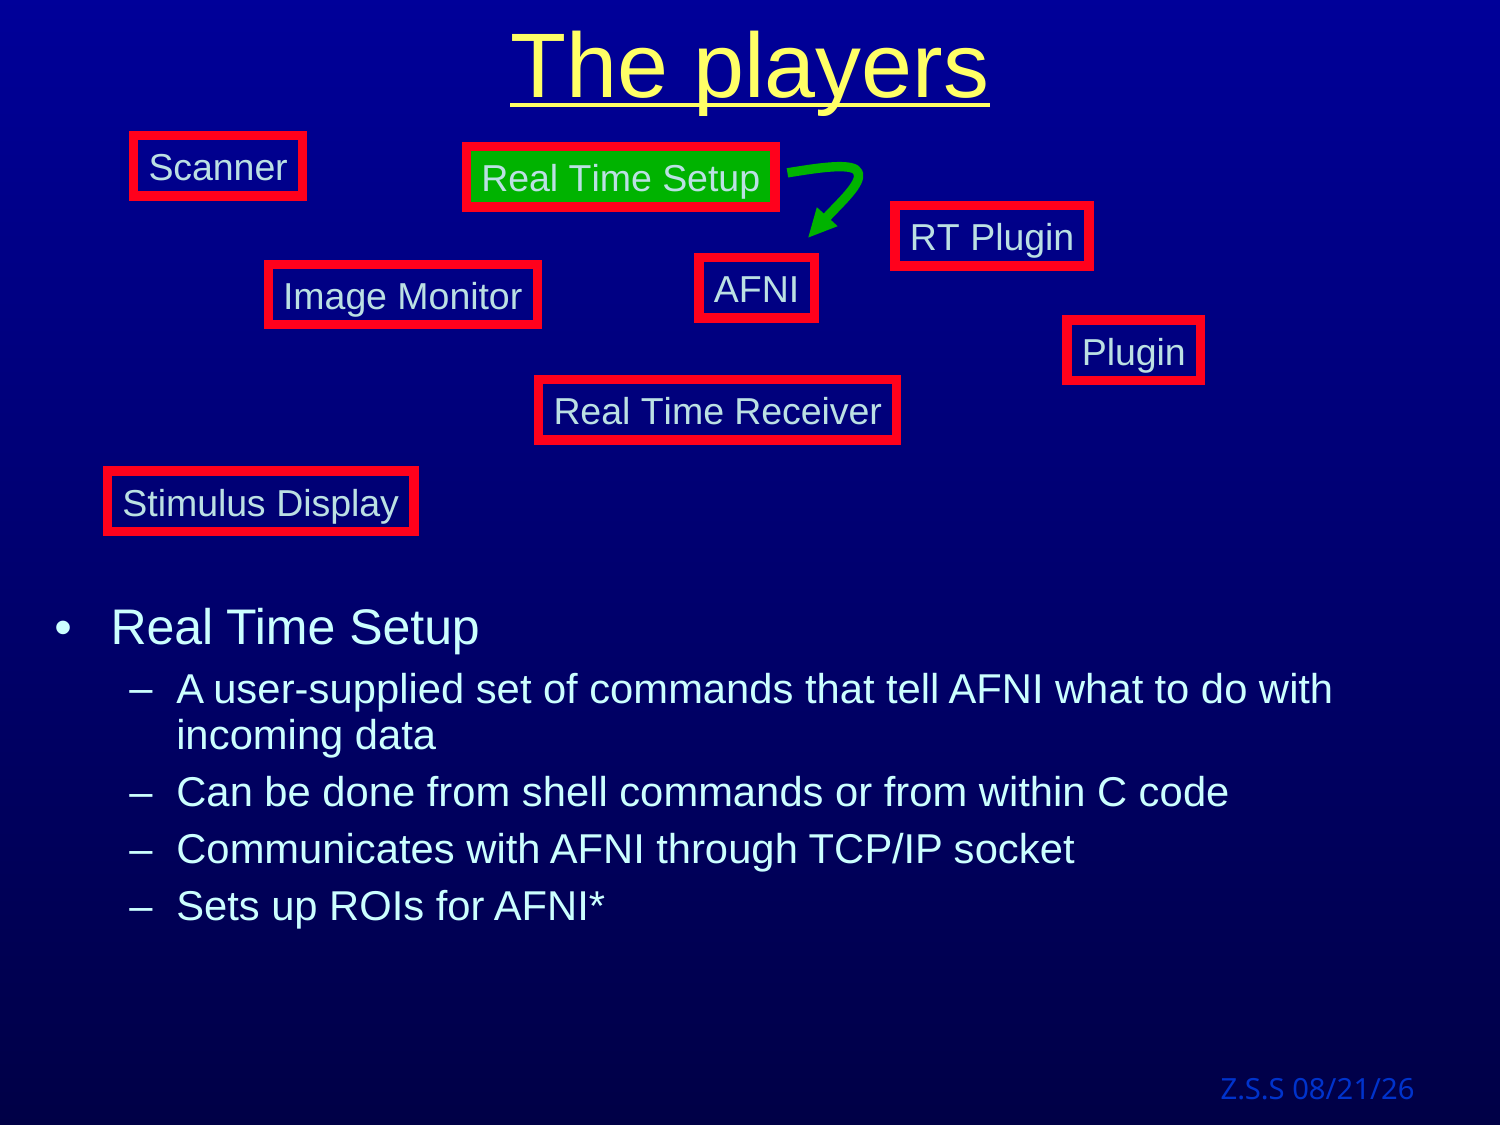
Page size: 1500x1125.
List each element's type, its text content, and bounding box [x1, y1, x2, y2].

text_box Plugin [1067, 320, 1201, 381]
text_box AFNI [699, 257, 815, 319]
text_box Real Time Receiver [538, 379, 897, 440]
text_box Real Time Setup [466, 146, 776, 208]
text_box RT Plugin [895, 205, 1090, 266]
text_box Stimulus Display [107, 471, 414, 532]
list Real Time Setup A user-supplied set of commands that tell AFNI what to do with incoming data Can be done from shell commands or from within C code Communicates with AFNI through TCP/IP socket Sets up ROIs for AFNI* [39, 591, 1403, 1030]
title The players [75, 0, 1426, 160]
text_box Image Monitor [268, 264, 538, 325]
text_box Scanner [133, 135, 303, 196]
